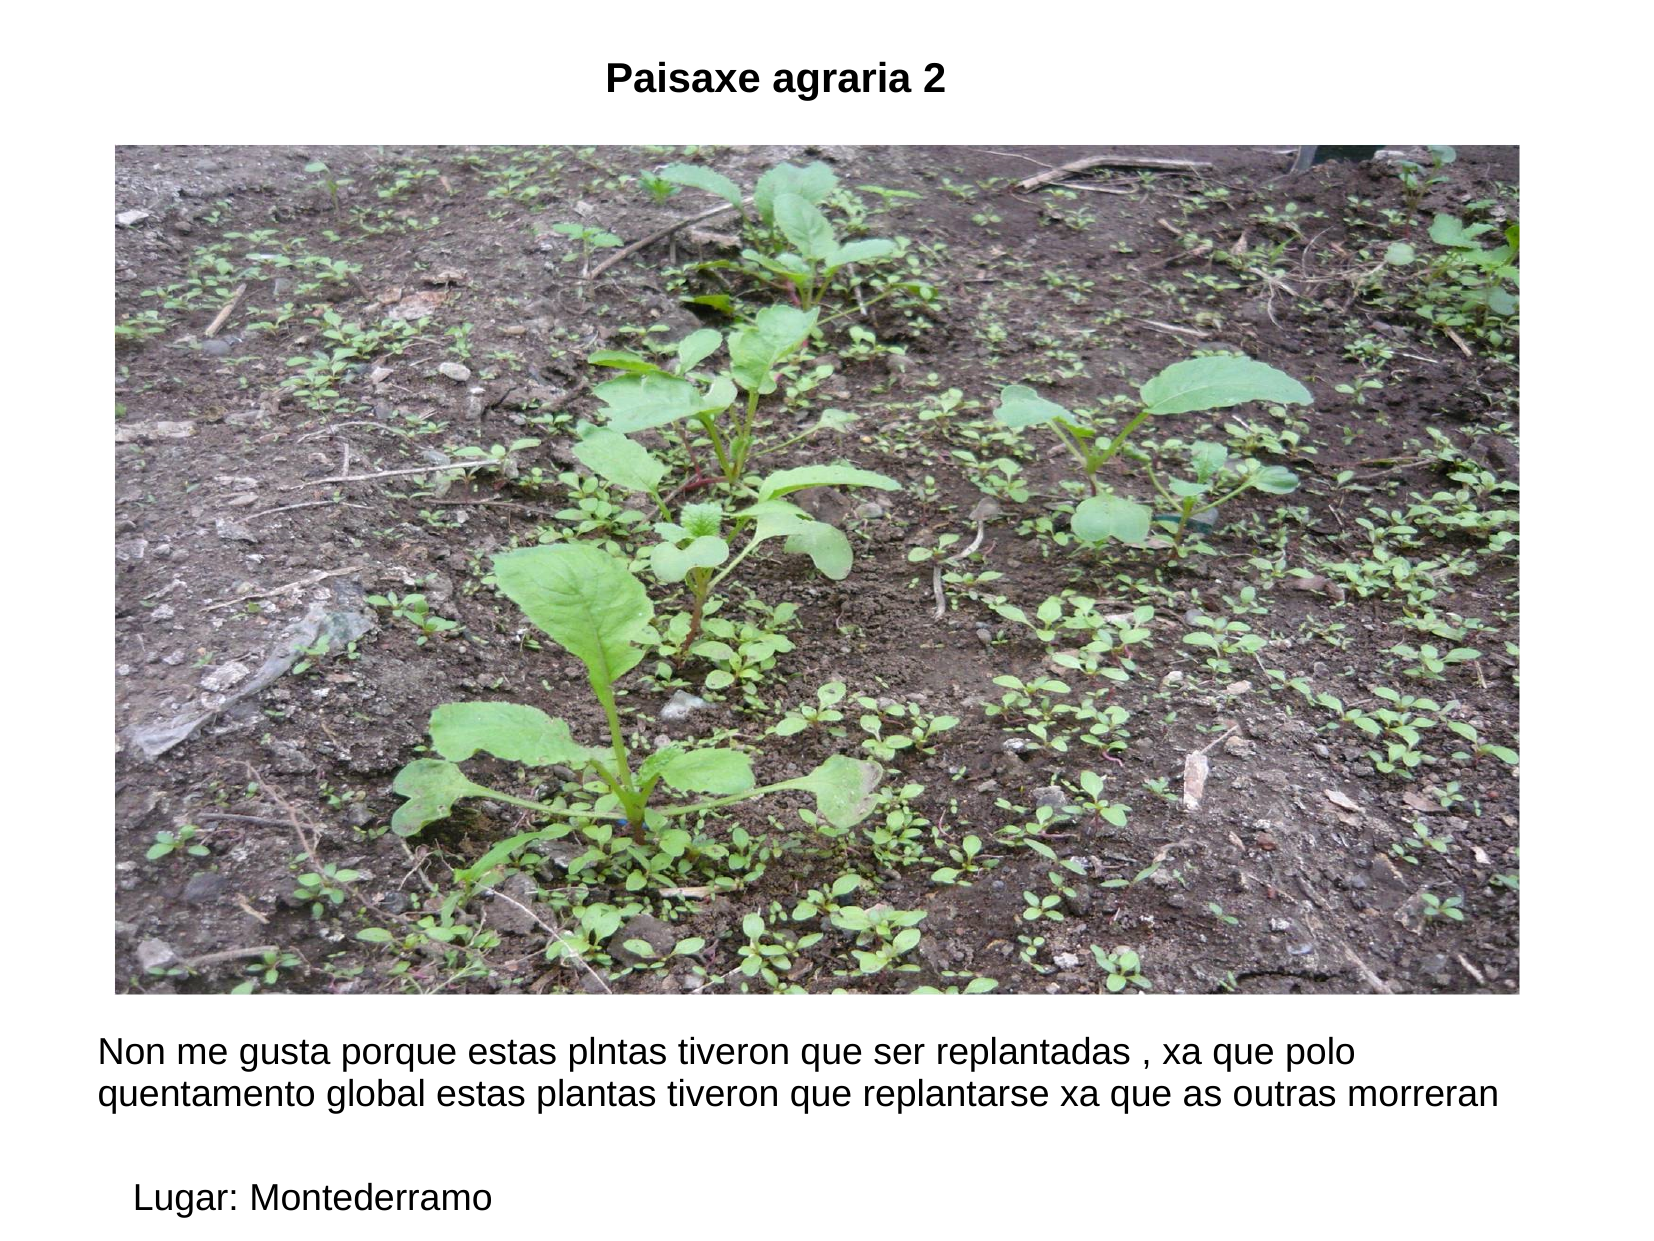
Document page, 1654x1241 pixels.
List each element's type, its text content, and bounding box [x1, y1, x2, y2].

text_box Lugar: Montederramo [118, 1169, 508, 1227]
picture [114, 144, 1520, 995]
text_box Paisaxe agraria 2 [590, 47, 962, 109]
text_box Non me gusta porque estas plntas tiveron que ser replantadas , xa que polo quentamento global estas plantas tiveron que replantarse xa que as outras morreran [82, 1023, 1536, 1123]
